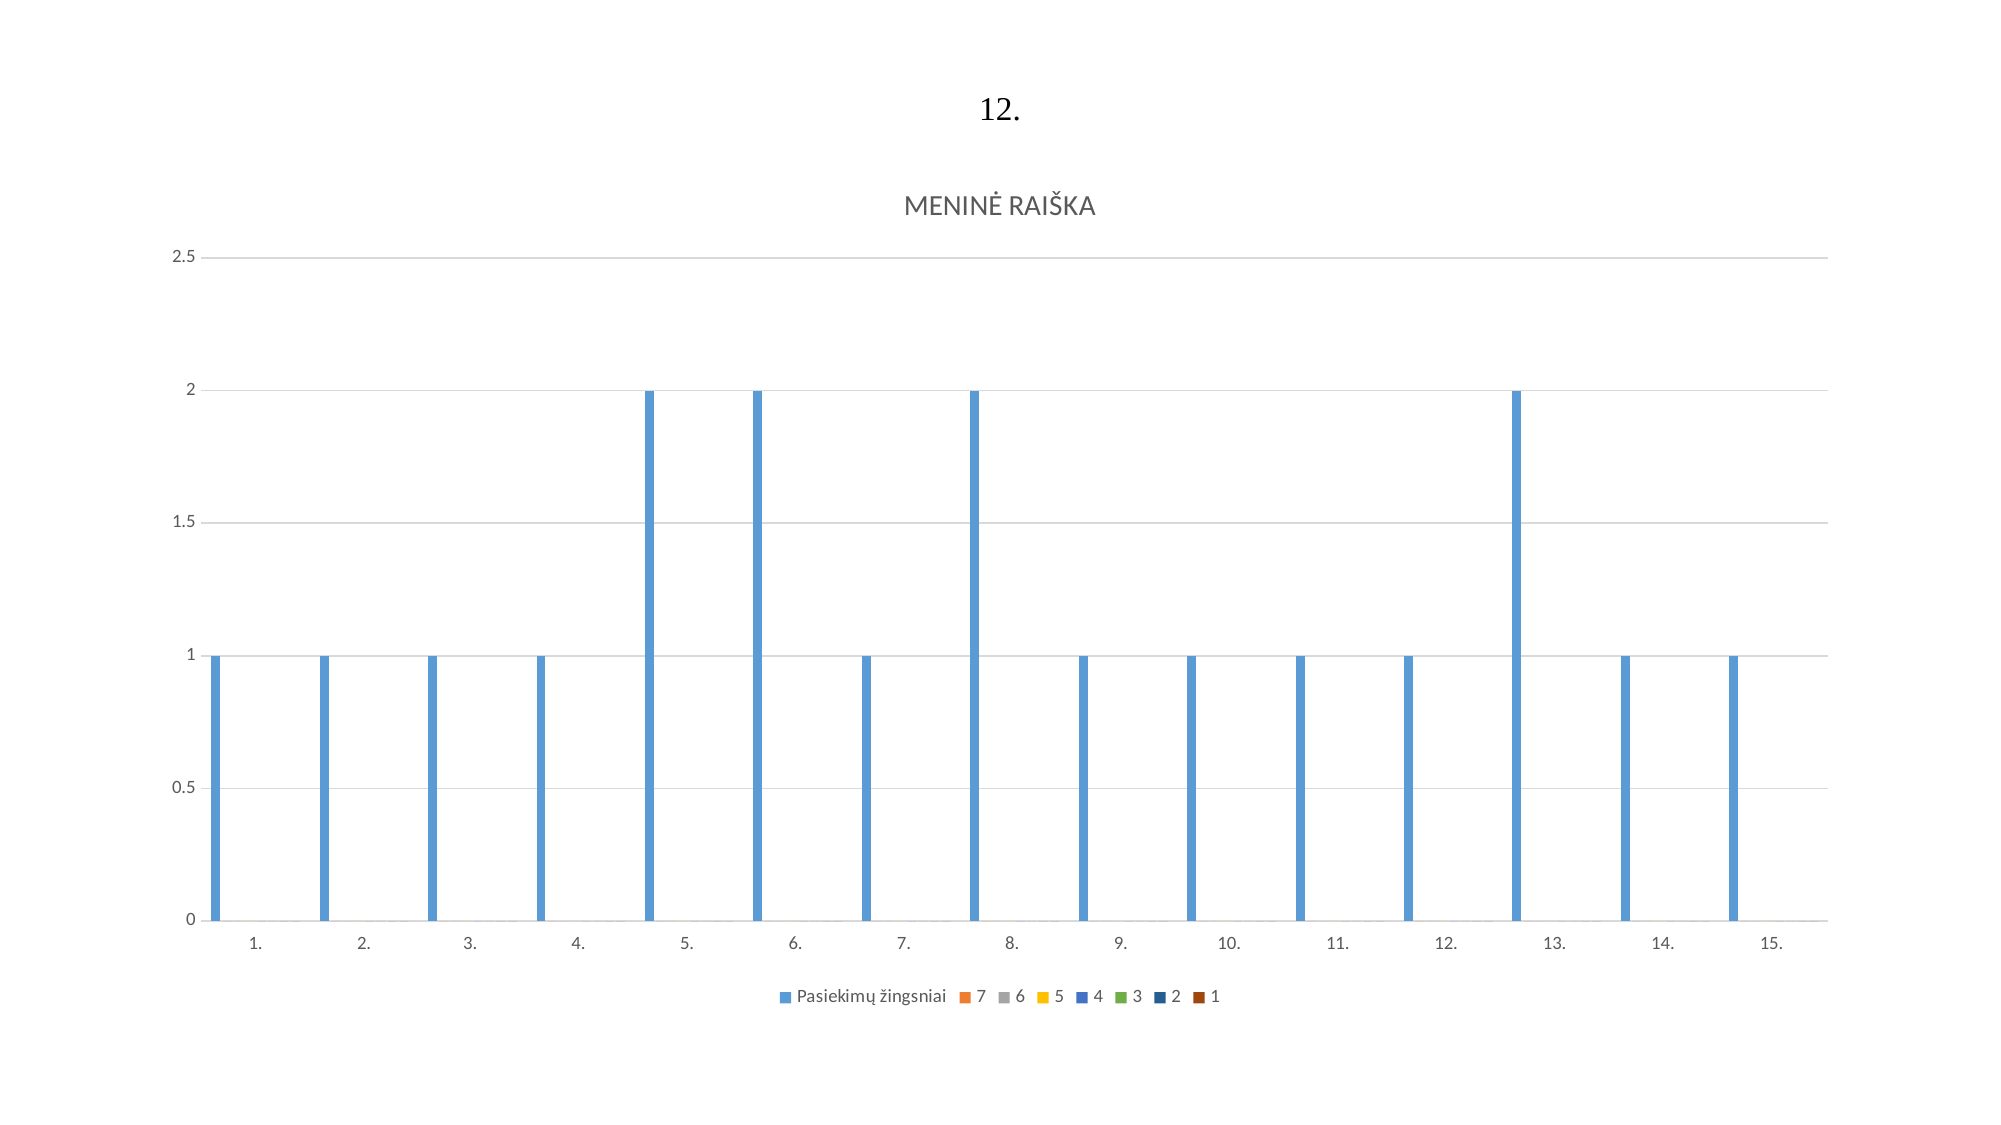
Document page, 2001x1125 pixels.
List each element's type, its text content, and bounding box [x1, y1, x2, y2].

chart [137, 159, 1863, 1014]
title 12. [137, 59, 1863, 159]
